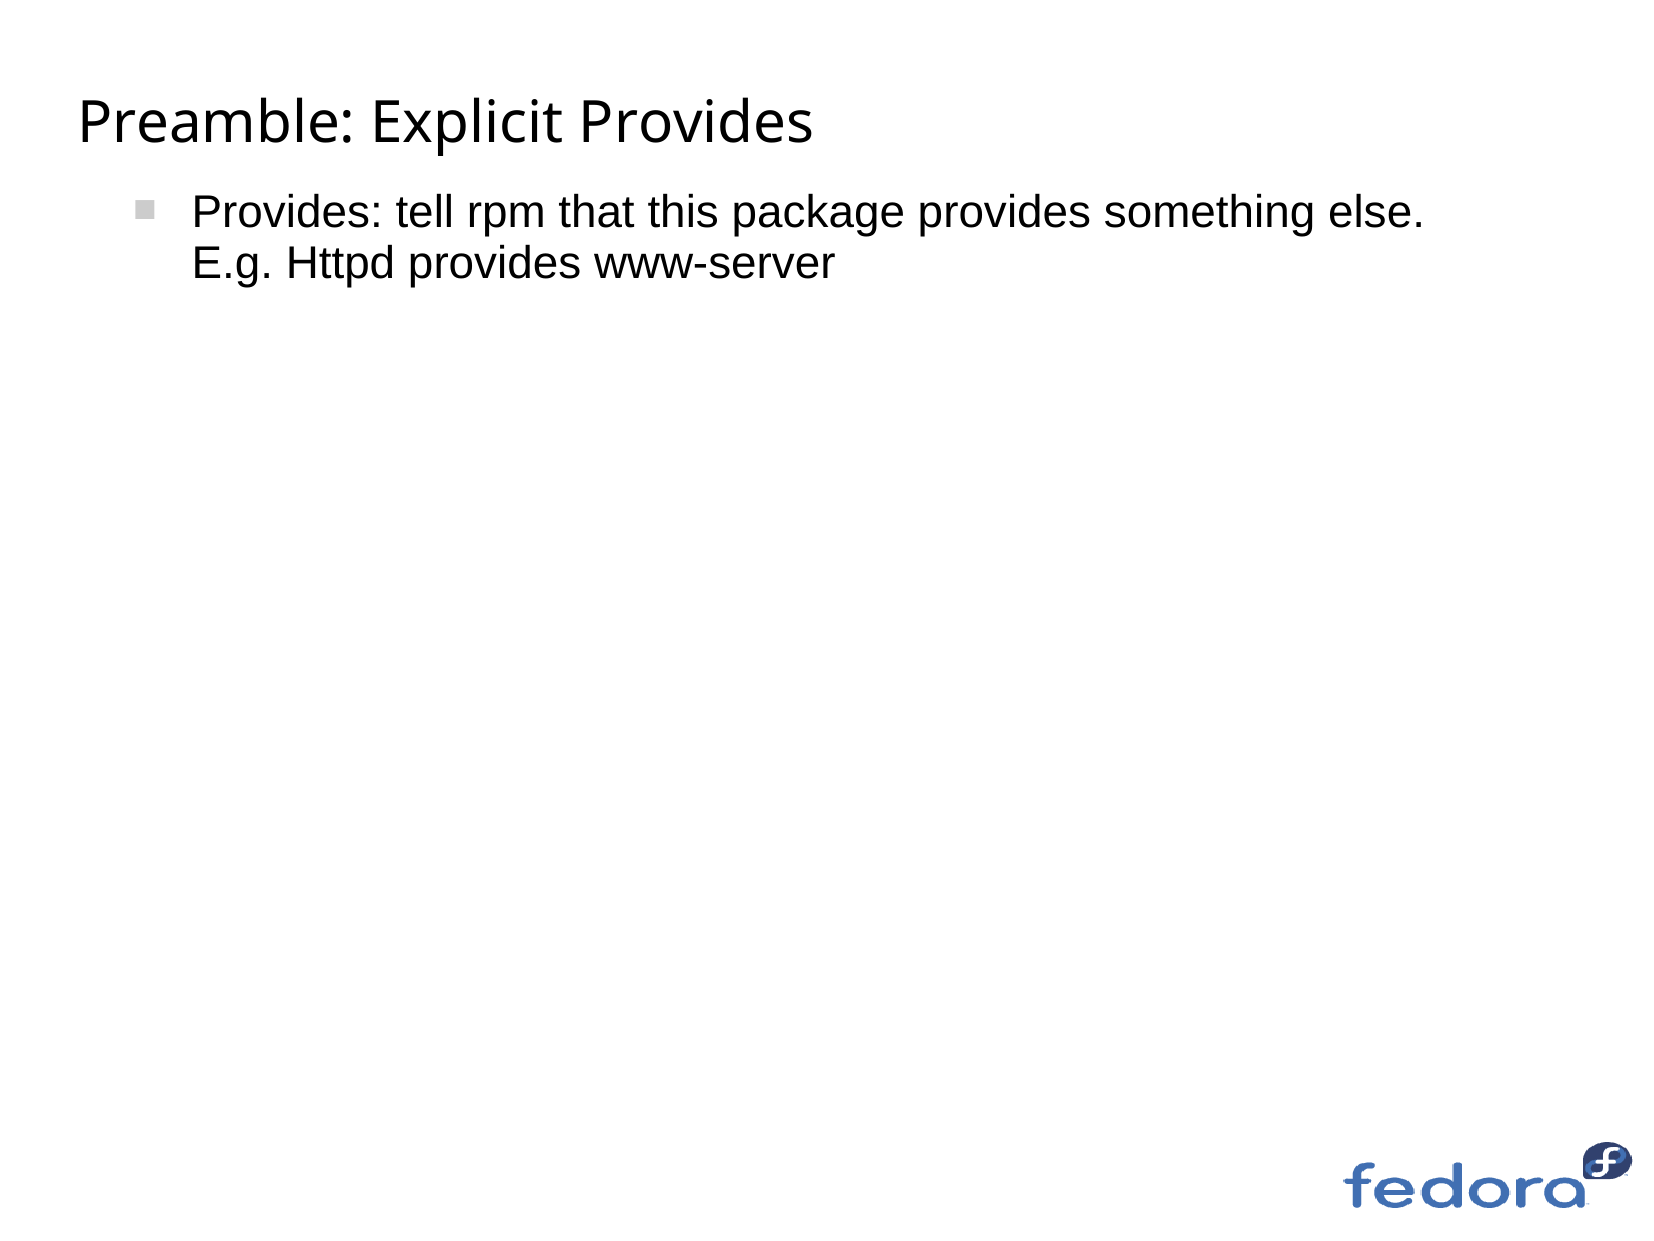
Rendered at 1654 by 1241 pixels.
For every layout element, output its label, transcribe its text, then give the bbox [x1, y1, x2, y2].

picture [1332, 1124, 1651, 1227]
list Provides: tell rpm that this package provides something else. E.g. Httpd provides www-server [79, 185, 1503, 1095]
title Preamble: Explicit Provides [77, 61, 1509, 180]
